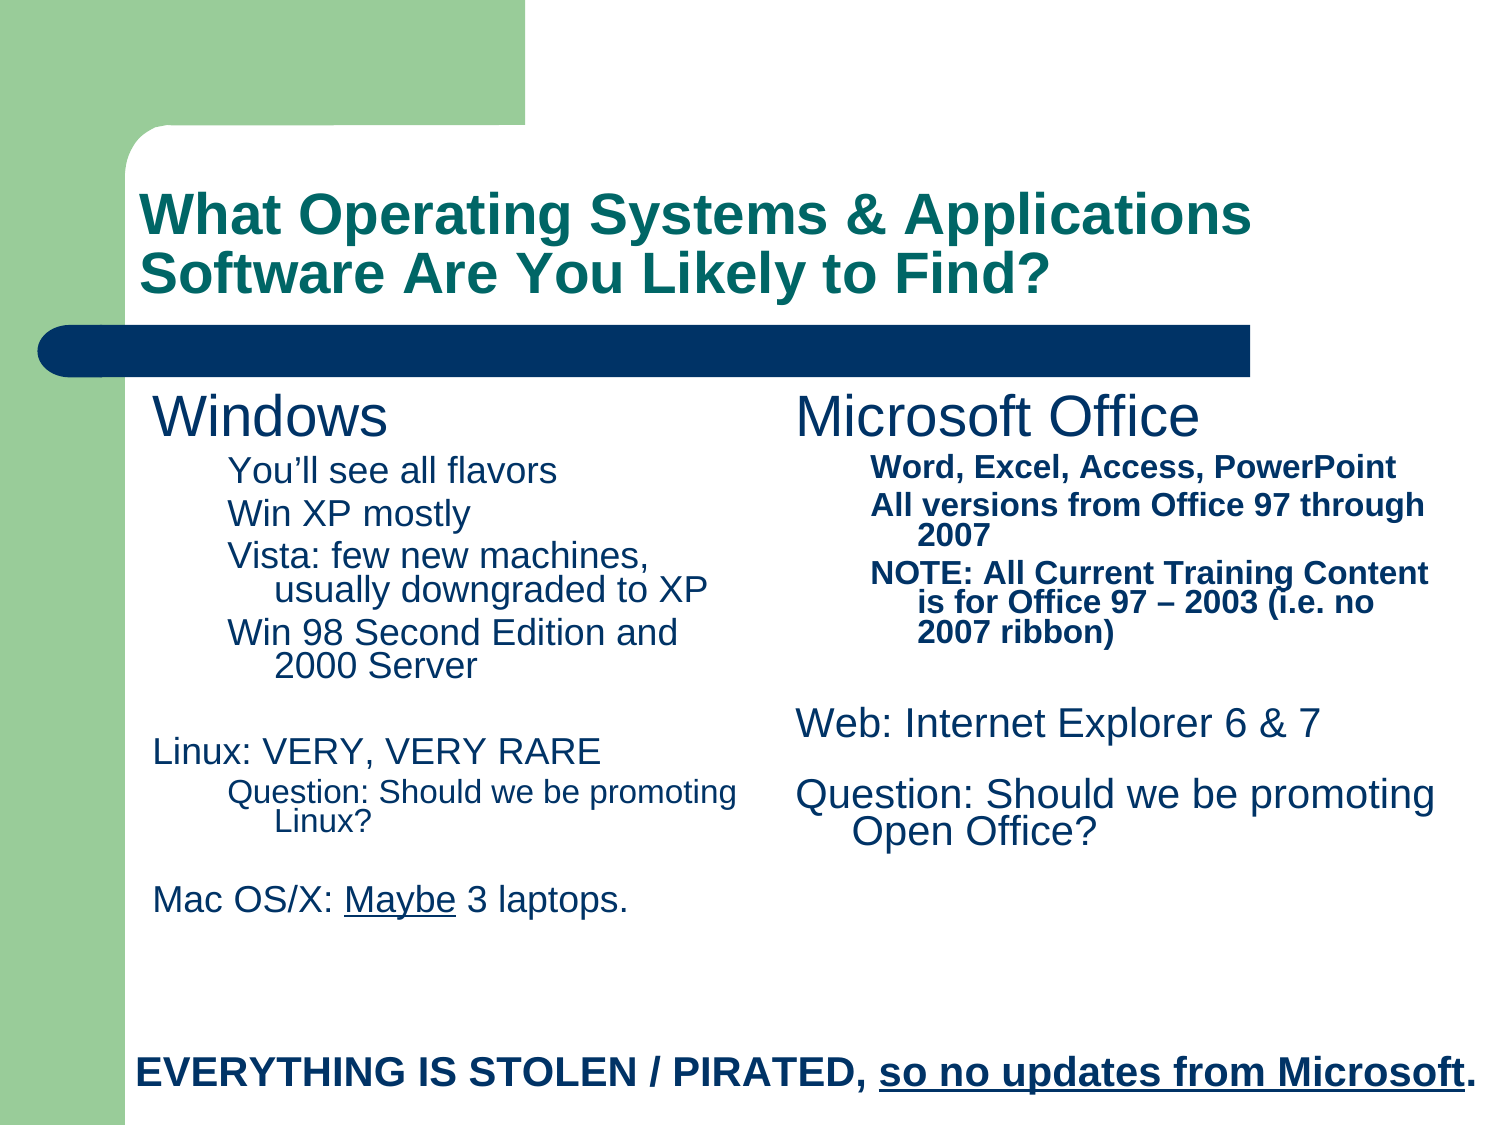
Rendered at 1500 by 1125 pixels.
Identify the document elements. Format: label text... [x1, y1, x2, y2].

list Microsoft Office Word, Excel, Access, PowerPoint All versions from Office 97 through 2007 NOTE: All Current Training Content is for Office 97 – 2003 (i.e. no 2007 ribbon) Web: Internet Explorer 6 & 7 Question: Should we be promoting Open Office? [780, 387, 1463, 1013]
text_box EVERYTHING IS STOLEN / PIRATED, so no updates from Microsoft. [112, 1037, 1500, 1103]
list Windows You’ll see all flavors Win XP mostly Vista: few new machines, usually downgraded to XP Win 98 Second Edition and 2000 Server Linux: VERY, VERY RARE Question: Should we be promoting Linux? Mac OS/X: Maybe 3 laptops. [137, 387, 763, 1013]
title What Operating Systems & Applications Software Are You Likely to Find? [124, 124, 1425, 313]
